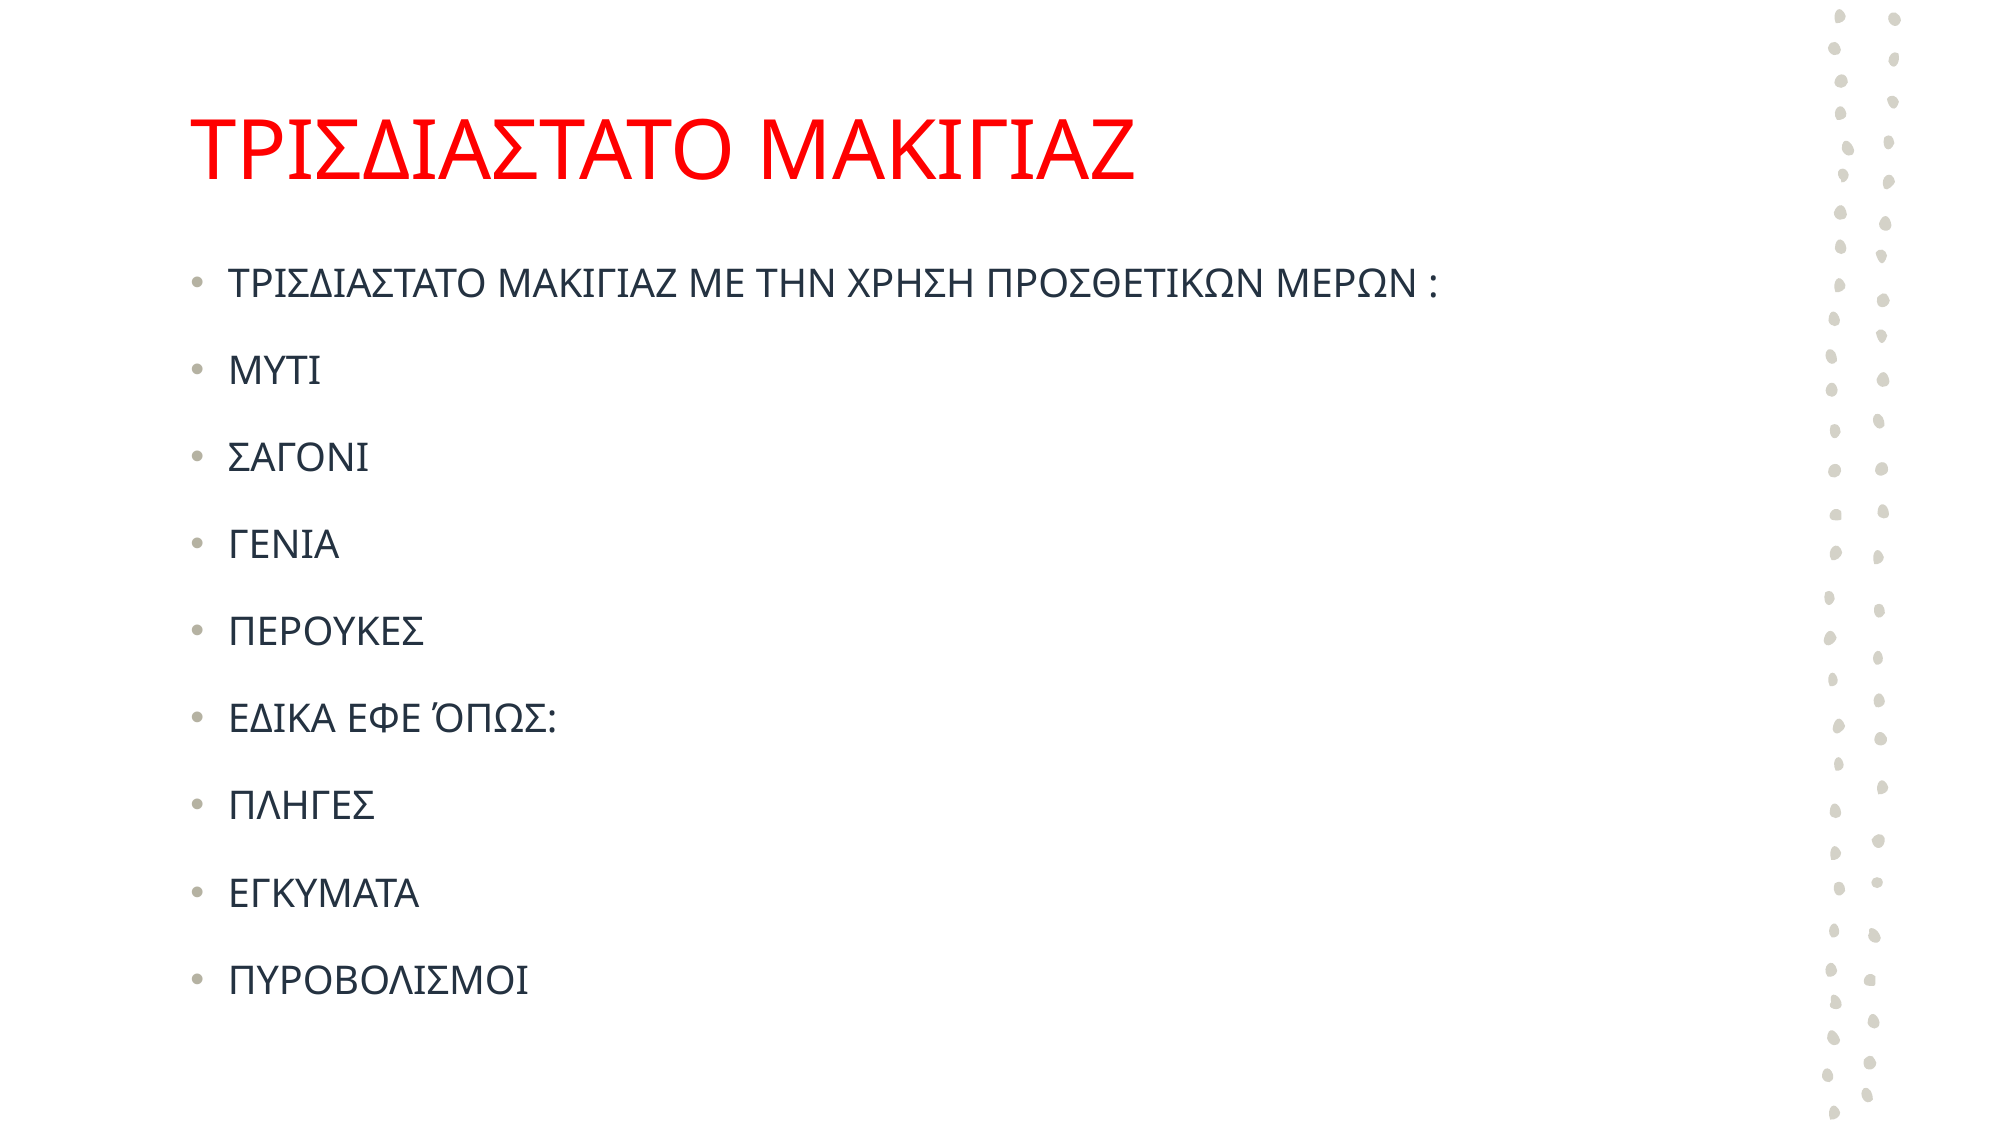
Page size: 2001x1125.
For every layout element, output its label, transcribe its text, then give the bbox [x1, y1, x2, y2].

list ΤΡΙΣΔΙΑΣΤΑΤΟ ΜΑΚΙΓΙΑΖ ΜΕ ΤΗΝ ΧΡΗΣΗ ΠΡΟΣΘΕΤΙΚΩΝ ΜΕΡΩΝ : ΜΥΤΙ ΣΑΓΟΝΙ ΓΕΝΙΑ ΠΕΡΟΥΚΕΣ ΕΔΙΚΑ ΕΦΕ ΌΠΩΣ: ΠΛΗΓΕΣ ΕΓΚΥΜΑΤΑ ΠΥΡΟΒΟΛΙΣΜΟΙ [175, 231, 1756, 1022]
title ΤΡΙΣΔΙΑΣΤΑΤΟ ΜΑΚΙΓΙΑΖ [175, 82, 1313, 210]
